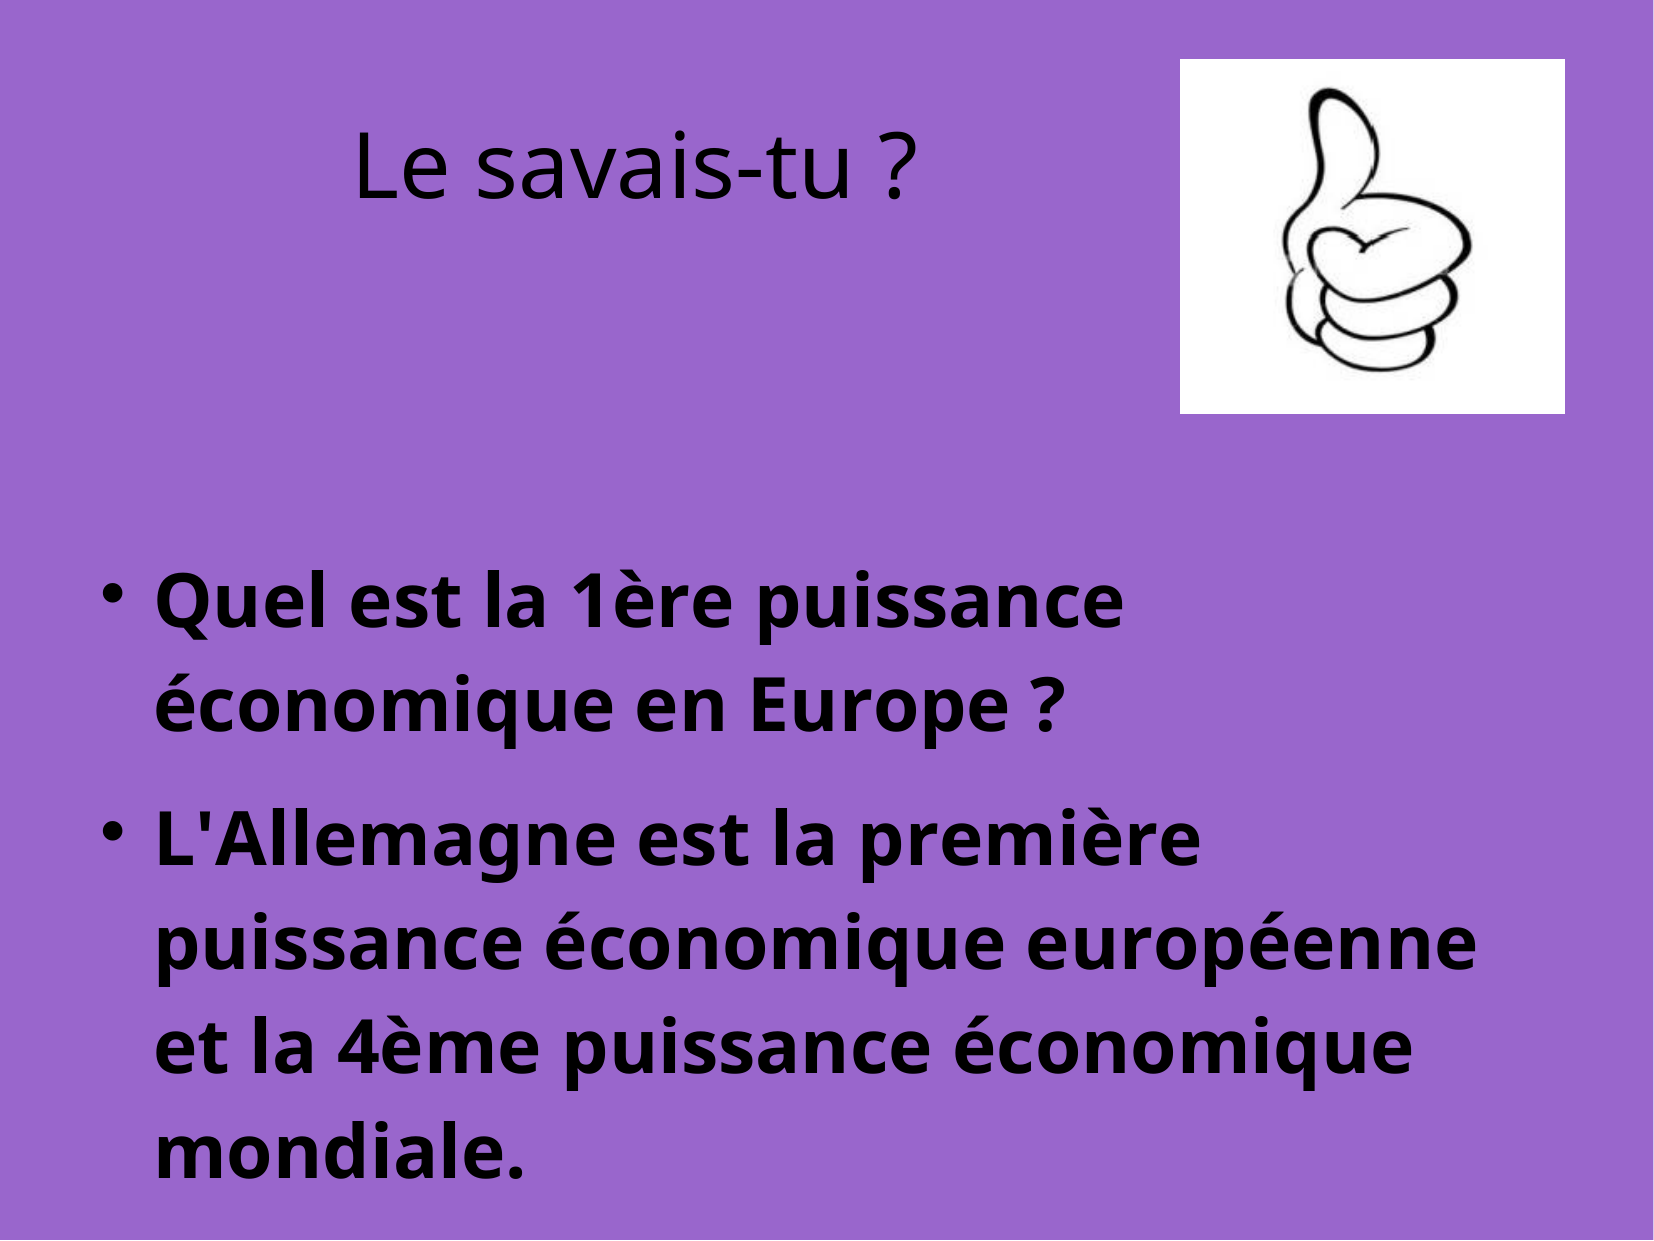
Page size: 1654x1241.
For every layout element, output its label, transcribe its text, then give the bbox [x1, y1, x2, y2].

list Quel est la 1ère puissance économique en Europe ? L'Allemagne est la première puissance économique européenne et la 4ème puissance économique mondiale. [82, 290, 1571, 1215]
picture [1180, 59, 1565, 414]
title Le savais-tu ? [82, 49, 1571, 257]
